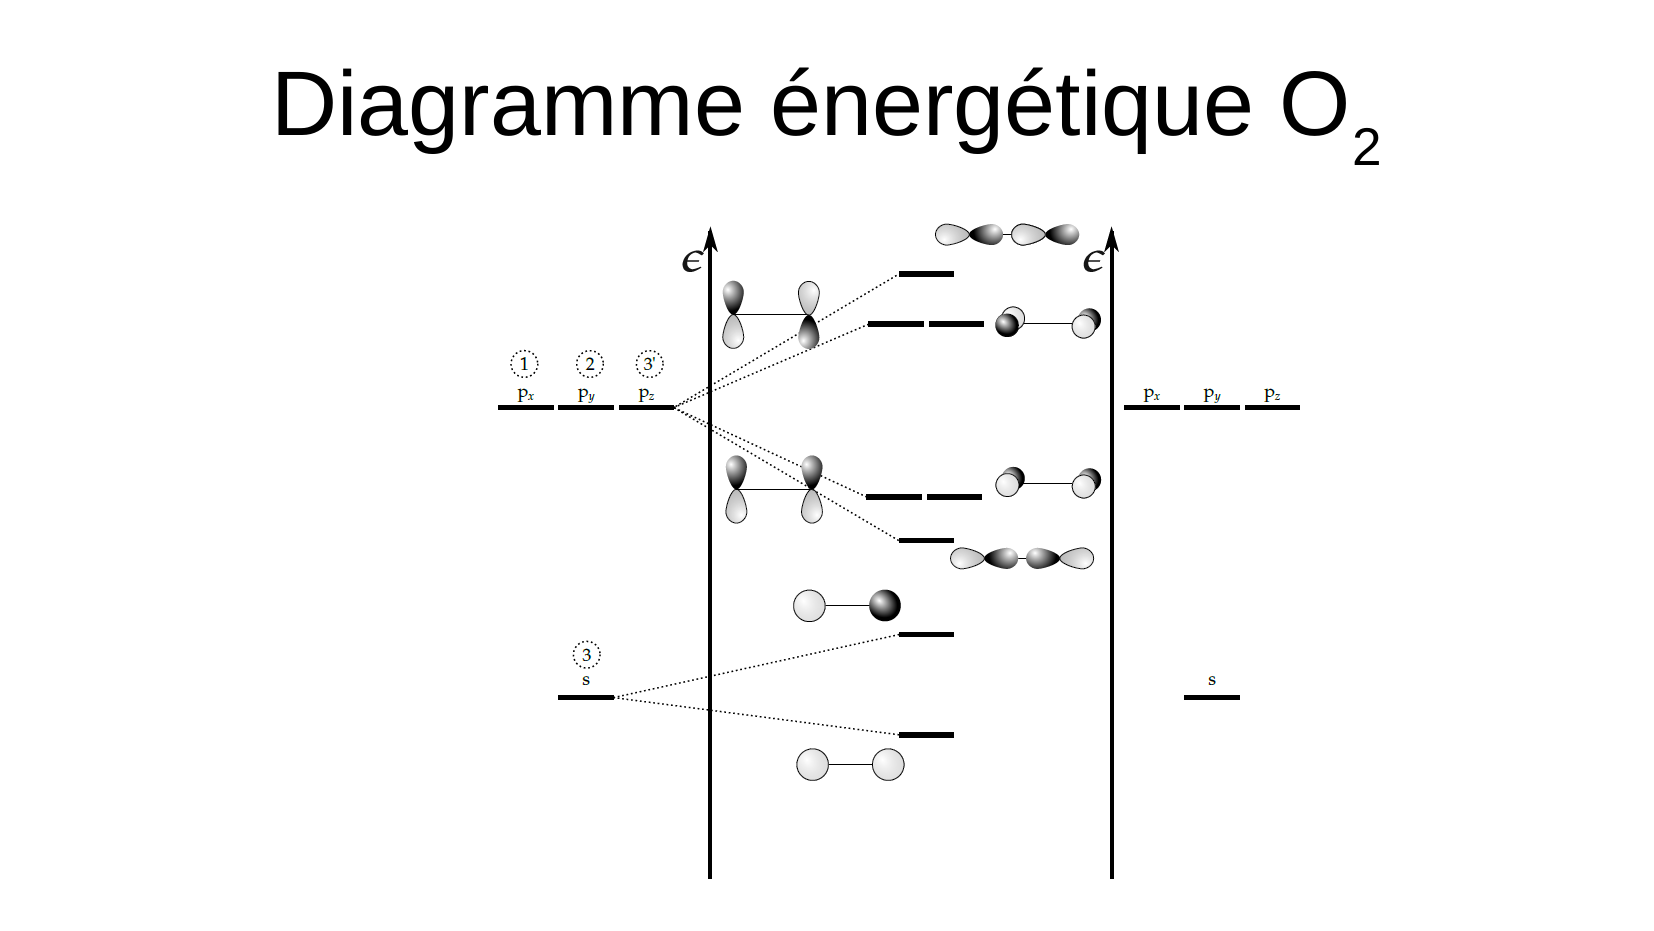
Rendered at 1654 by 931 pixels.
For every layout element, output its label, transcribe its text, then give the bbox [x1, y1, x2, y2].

picture [448, 182, 1321, 898]
title Diagramme énergétique O2 [82, 37, 1571, 193]
